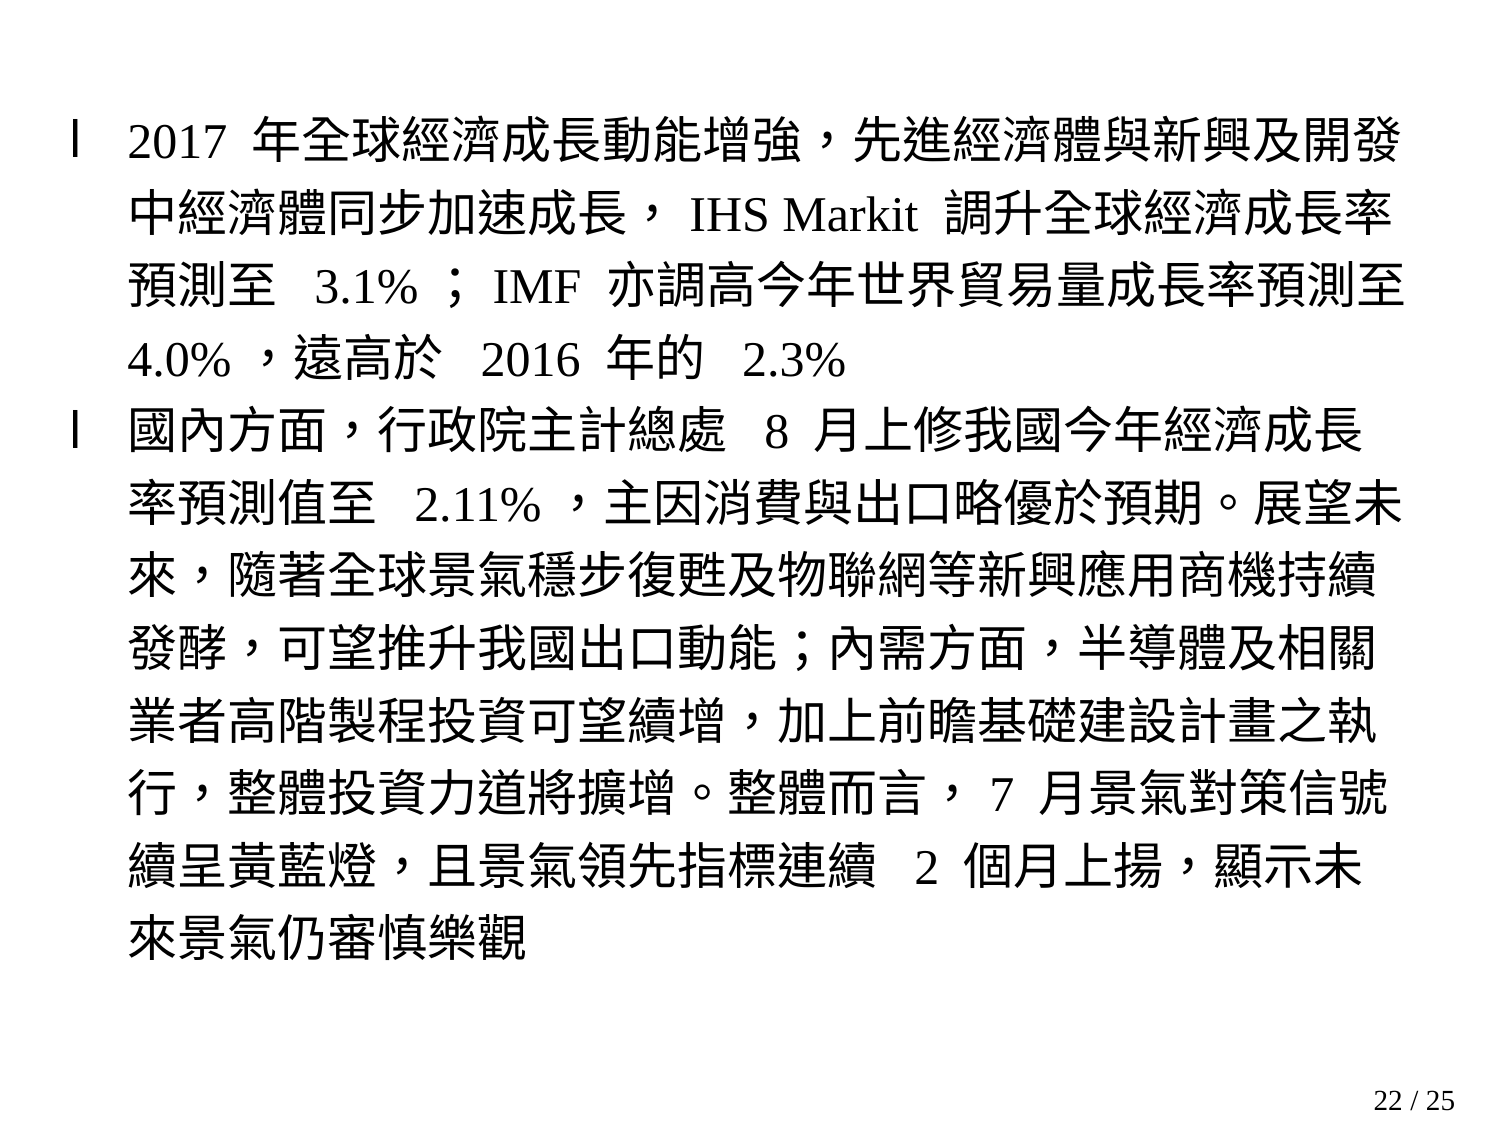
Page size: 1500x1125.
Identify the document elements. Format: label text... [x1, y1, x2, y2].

text_box 2017 年全球經濟成長動能增強，先進經濟體與新興及開發 中經濟體同步加速成長，IHS Markit 調升全球經濟成長率 預測至 3.1%；IMF 亦調高今年世界貿易量成長率預測至 4.0%，遠高於 2016 年的 2.3% 國內方面，行政院主計總處 8 月上修我國今年經濟成長 率預測值至 2.11%，主因消費與出口略優於預期。展望未 來，隨著全球景氣穩步復甦及物聯網等新興應用商機持續 發酵，可望推升我國出口動能；內需方面，半導體及相關 業者高階製程投資可望續增，加上前瞻基礎建設計畫之執 行，整體投資力道將擴增。整體而言，7 月景氣對策信號 續呈黃藍燈，且景氣領先指標連續 2 個月上揚，顯示未 來景氣仍審慎樂觀 [53, 101, 1425, 1024]
